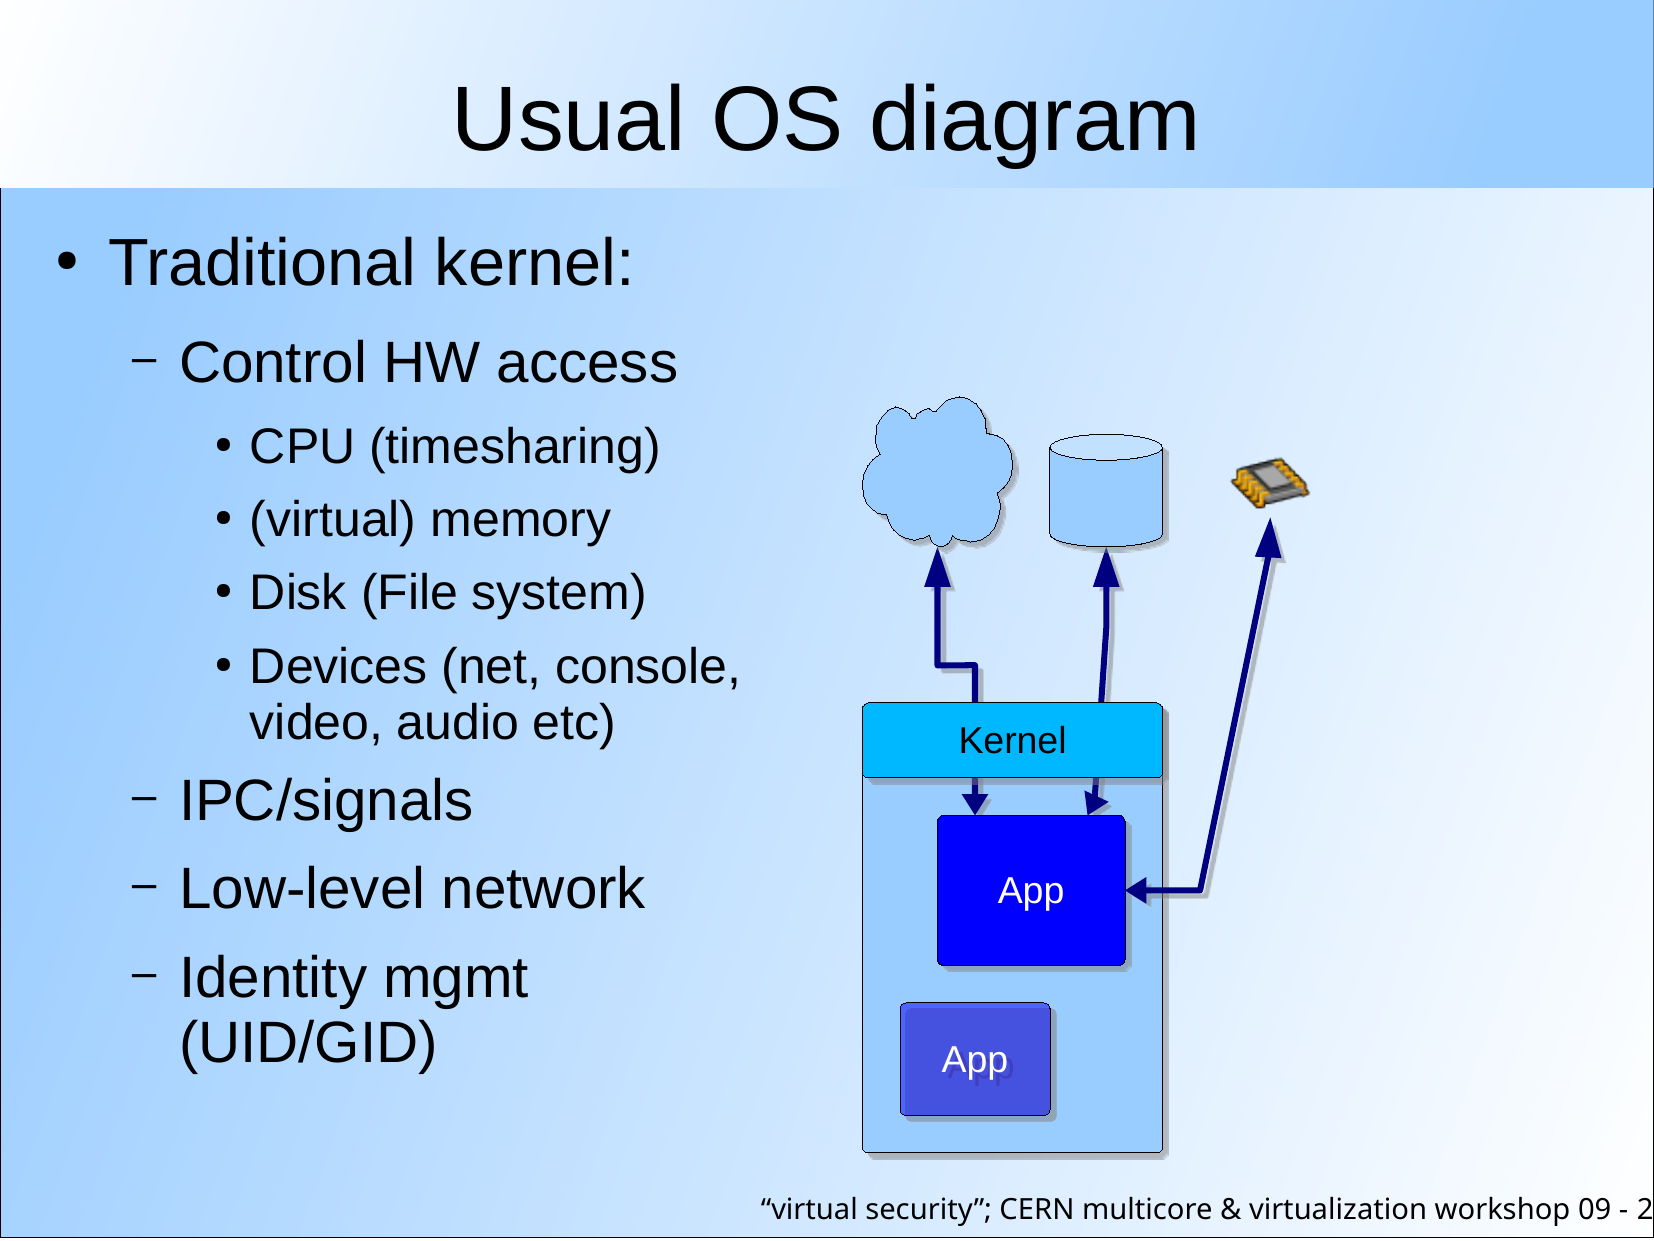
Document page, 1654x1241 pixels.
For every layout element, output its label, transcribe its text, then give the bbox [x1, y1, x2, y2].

text_box [1049, 448, 1163, 547]
list Traditional kernel: Control HW access CPU (timesharing) (virtual) memory Disk (File system) Devices (net, console, video, audio etc) IPC/signals Low-level network Identity mgmt (UID/GID) [37, 225, 788, 1186]
text_box Kernel [862, 702, 1163, 778]
text_box App [900, 1002, 1051, 1116]
title Usual OS diagram [82, 49, 1571, 188]
text_box [984, 778, 1088, 815]
picture [1228, 449, 1313, 518]
text_box [1098, 775, 1163, 889]
text_box App [937, 815, 1126, 966]
text_box [862, 775, 1163, 1153]
text_box [862, 396, 1013, 547]
